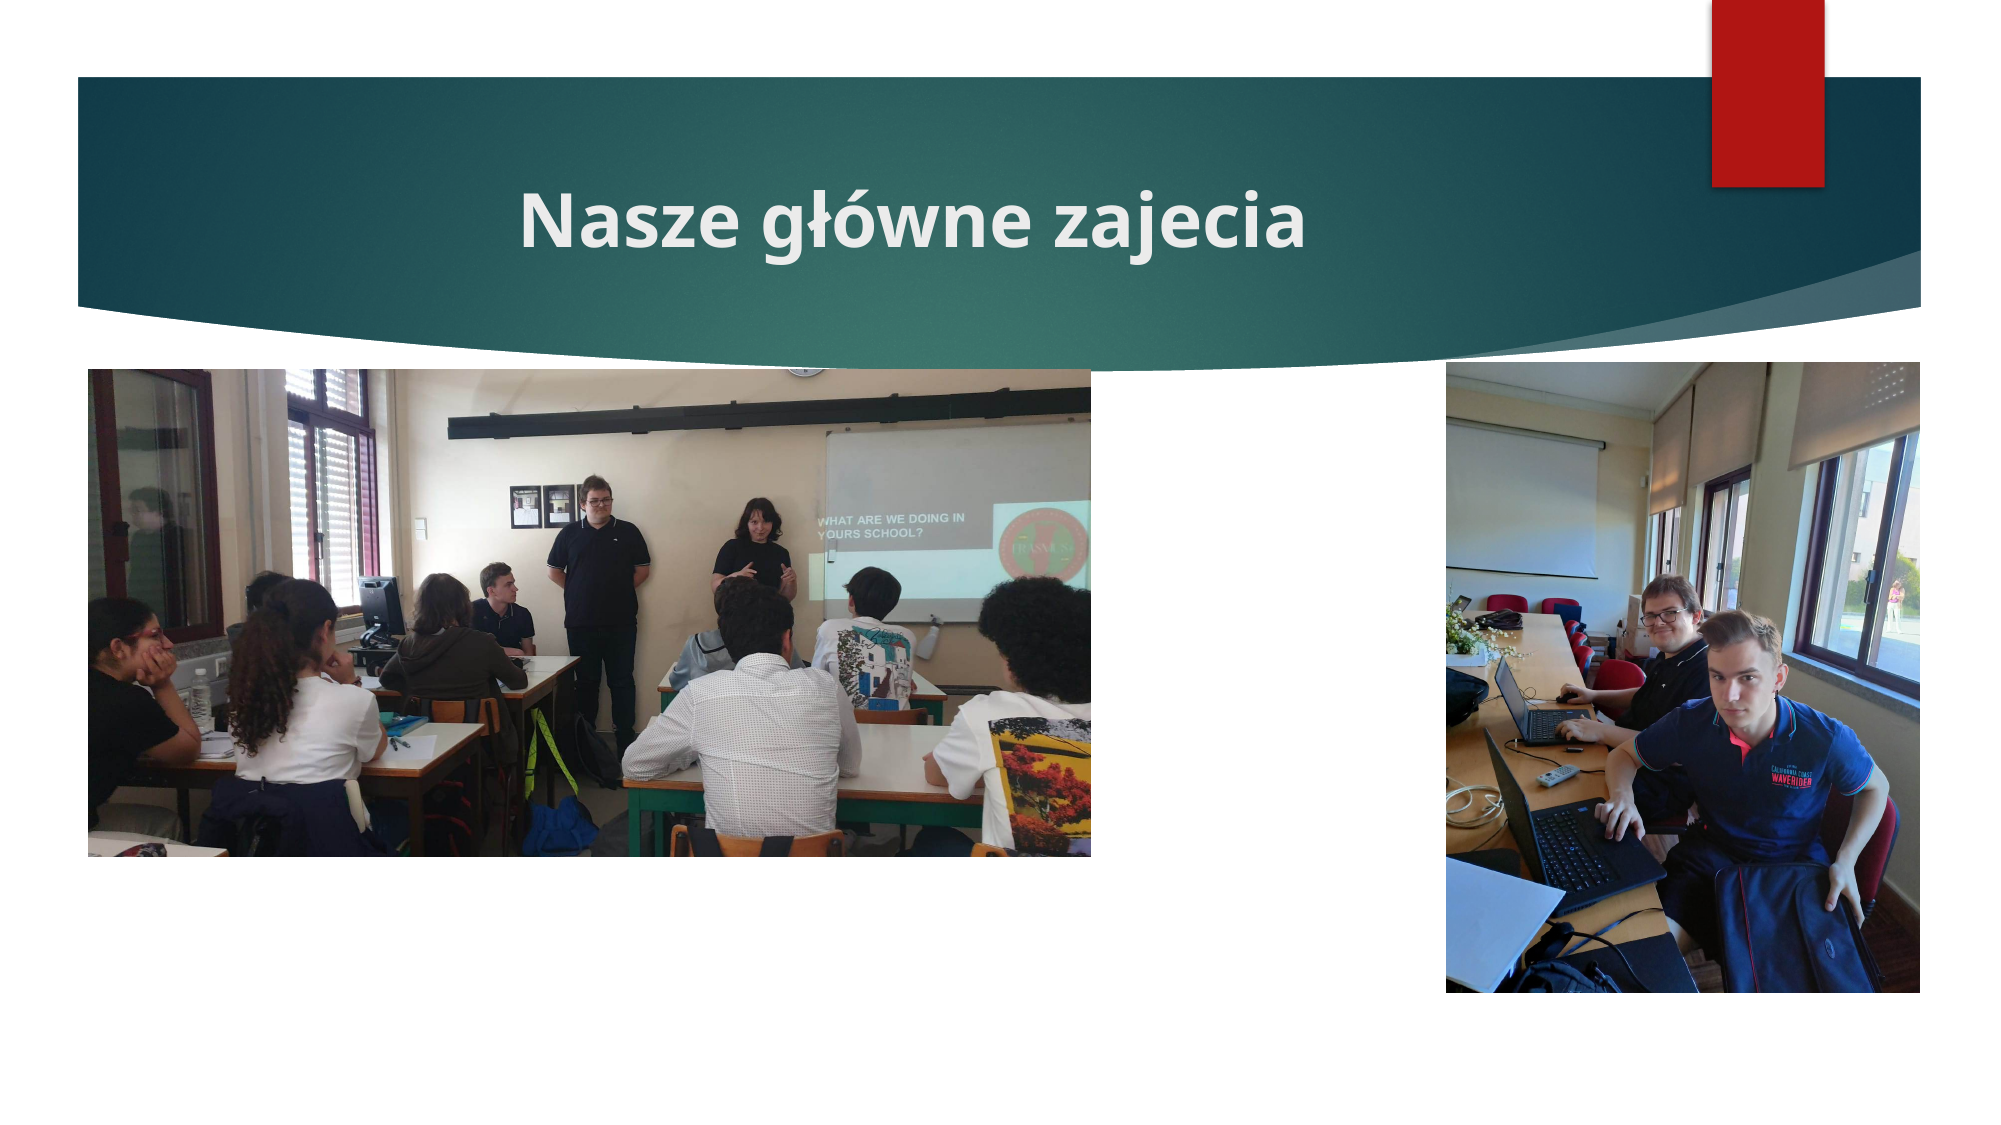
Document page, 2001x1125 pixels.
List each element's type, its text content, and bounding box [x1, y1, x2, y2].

picture [1446, 362, 1920, 993]
picture [79, 78, 1920, 857]
title Nasze główne zajecia [189, 159, 1638, 276]
